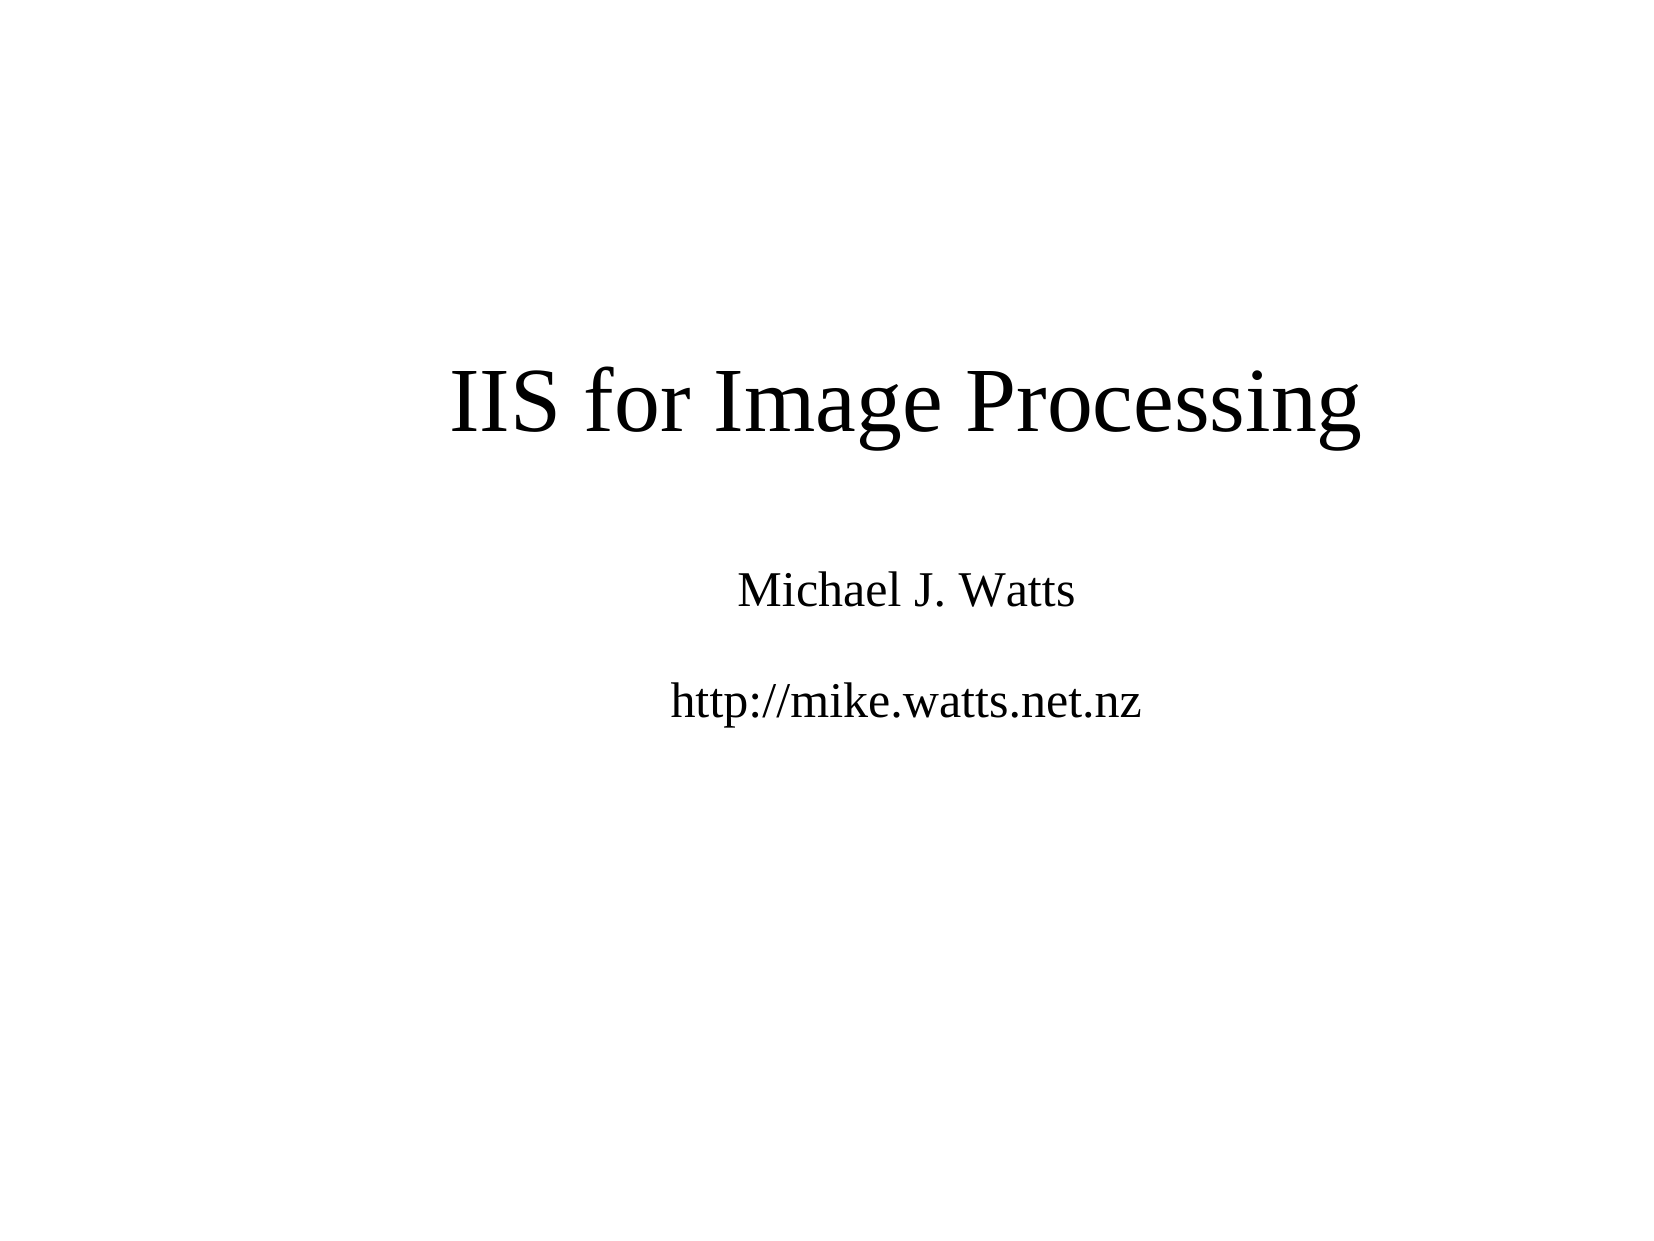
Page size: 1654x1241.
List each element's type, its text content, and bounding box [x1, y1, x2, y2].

text_box IIS for Image Processing Michael J. Watts http://mike.watts.net.nz [380, 349, 1433, 962]
